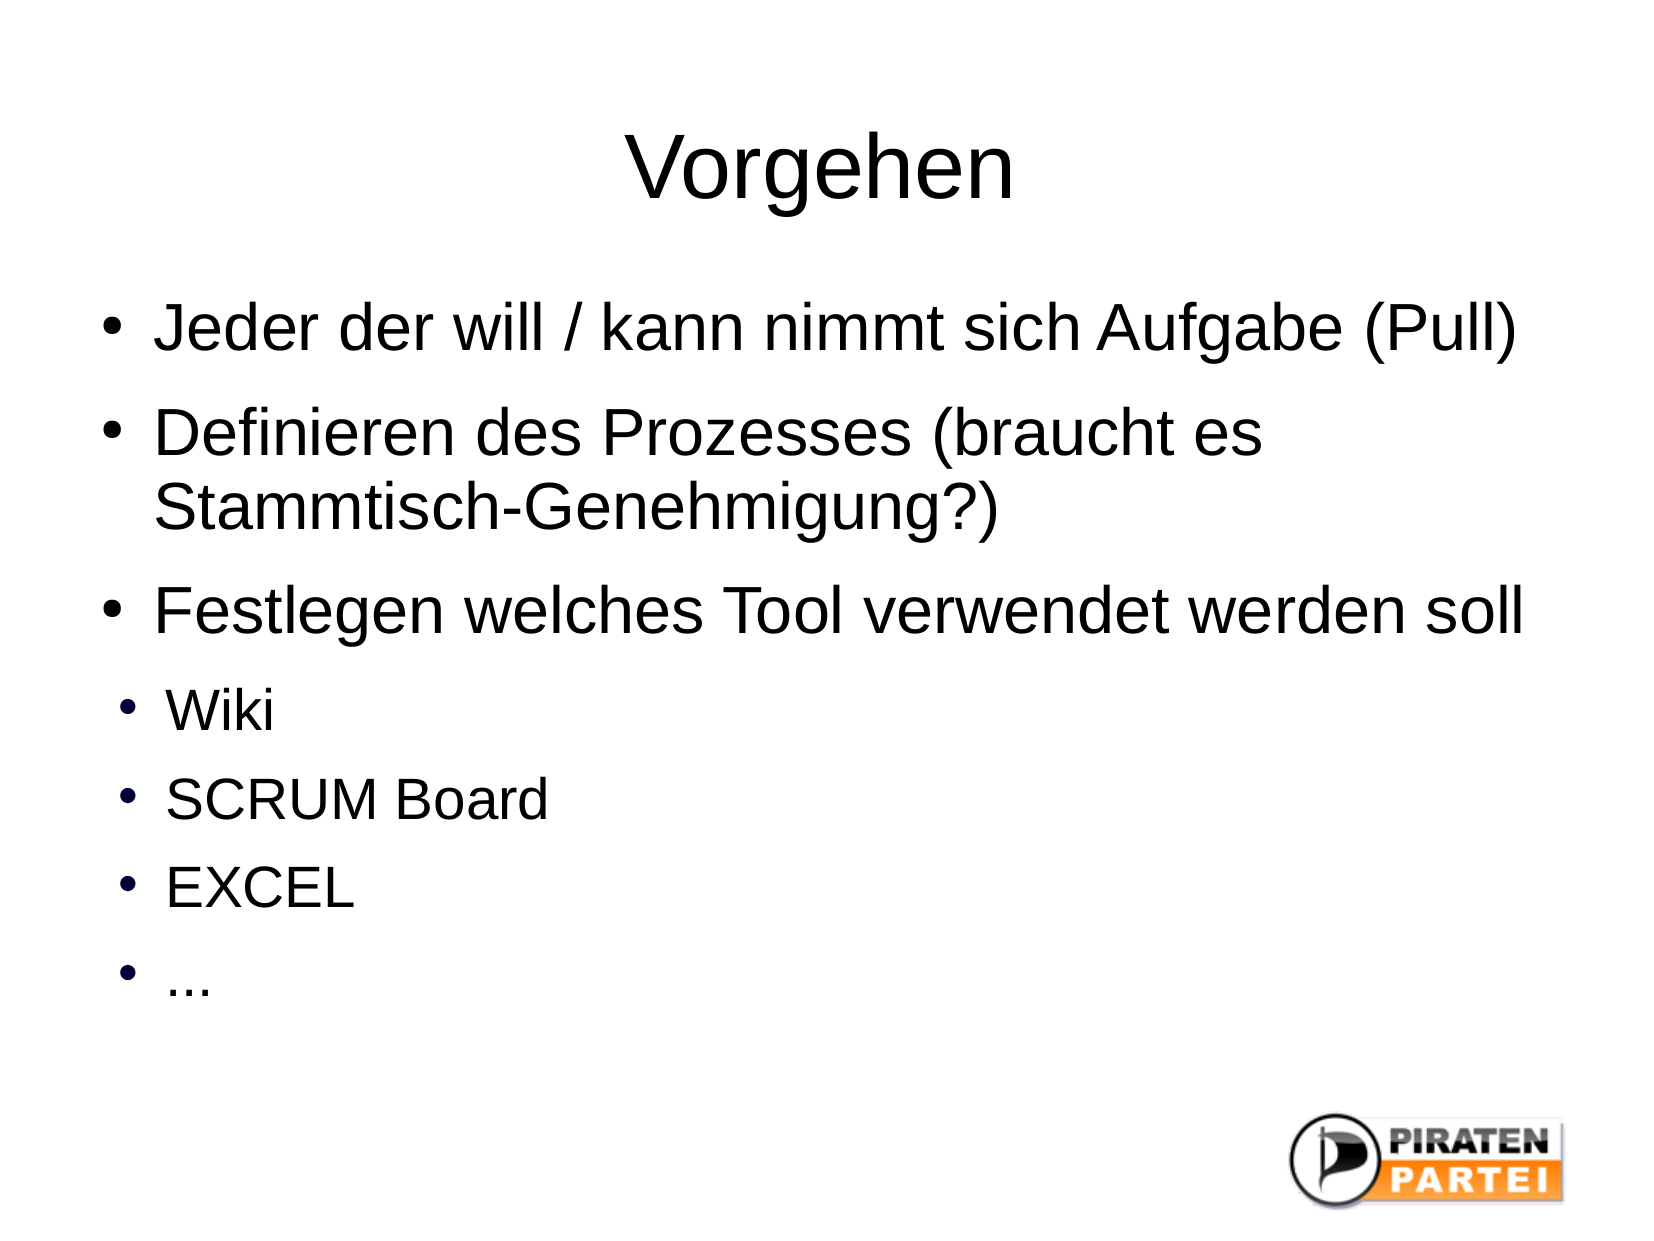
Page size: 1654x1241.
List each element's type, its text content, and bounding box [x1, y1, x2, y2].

title Vorgehen [76, 115, 1565, 219]
list Jeder der will / kann nimmt sich Aufgabe (Pull) Definieren des Prozesses (braucht es Stammtisch-Genehmigung?) Festlegen welches Tool verwendet werden soll Wiki SCRUM Board EXCEL ... [82, 290, 1571, 1109]
picture [1286, 1111, 1568, 1213]
